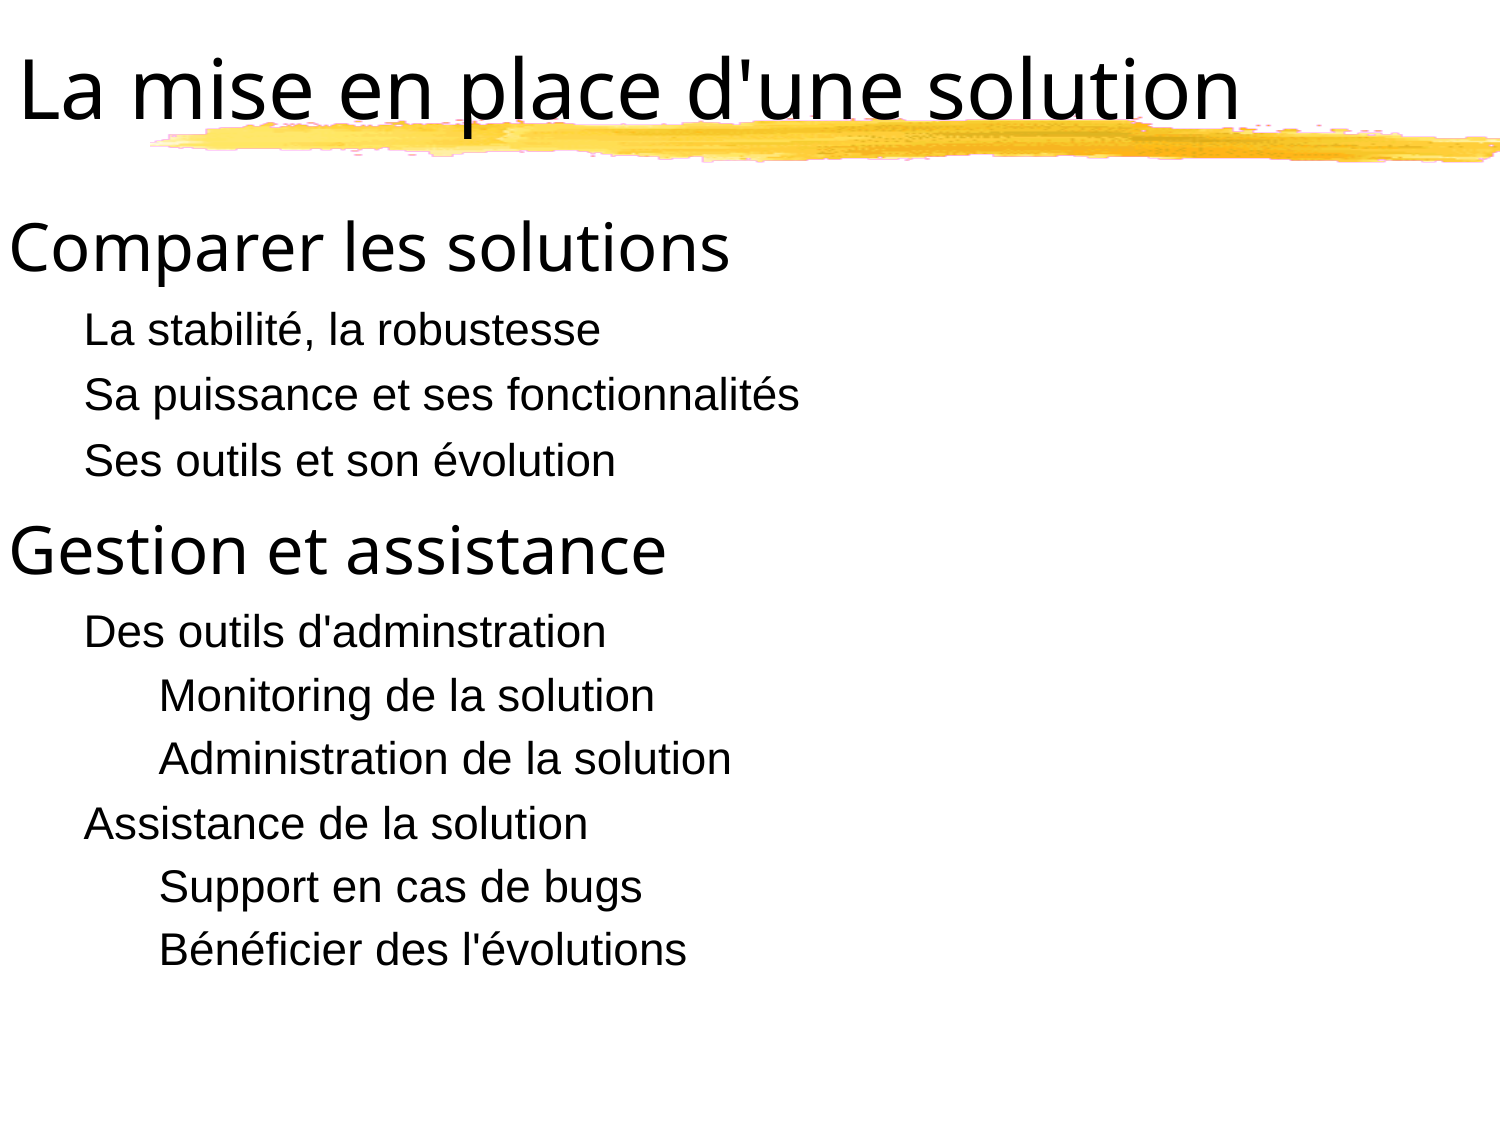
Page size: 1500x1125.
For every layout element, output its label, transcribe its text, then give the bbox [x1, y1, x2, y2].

list Comparer les solutions La stabilité, la robustesse Sa puissance et ses fonctionnalités Ses outils et son évolution Gestion et assistance Des outils d'adminstration Monitoring de la solution Administration de la solution Assistance de la solution Support en cas de bugs Bénéficier des l'évolutions [0, 192, 1500, 990]
title La mise en place d'une solution [2, 6, 1500, 147]
picture [150, 147, 1500, 173]
